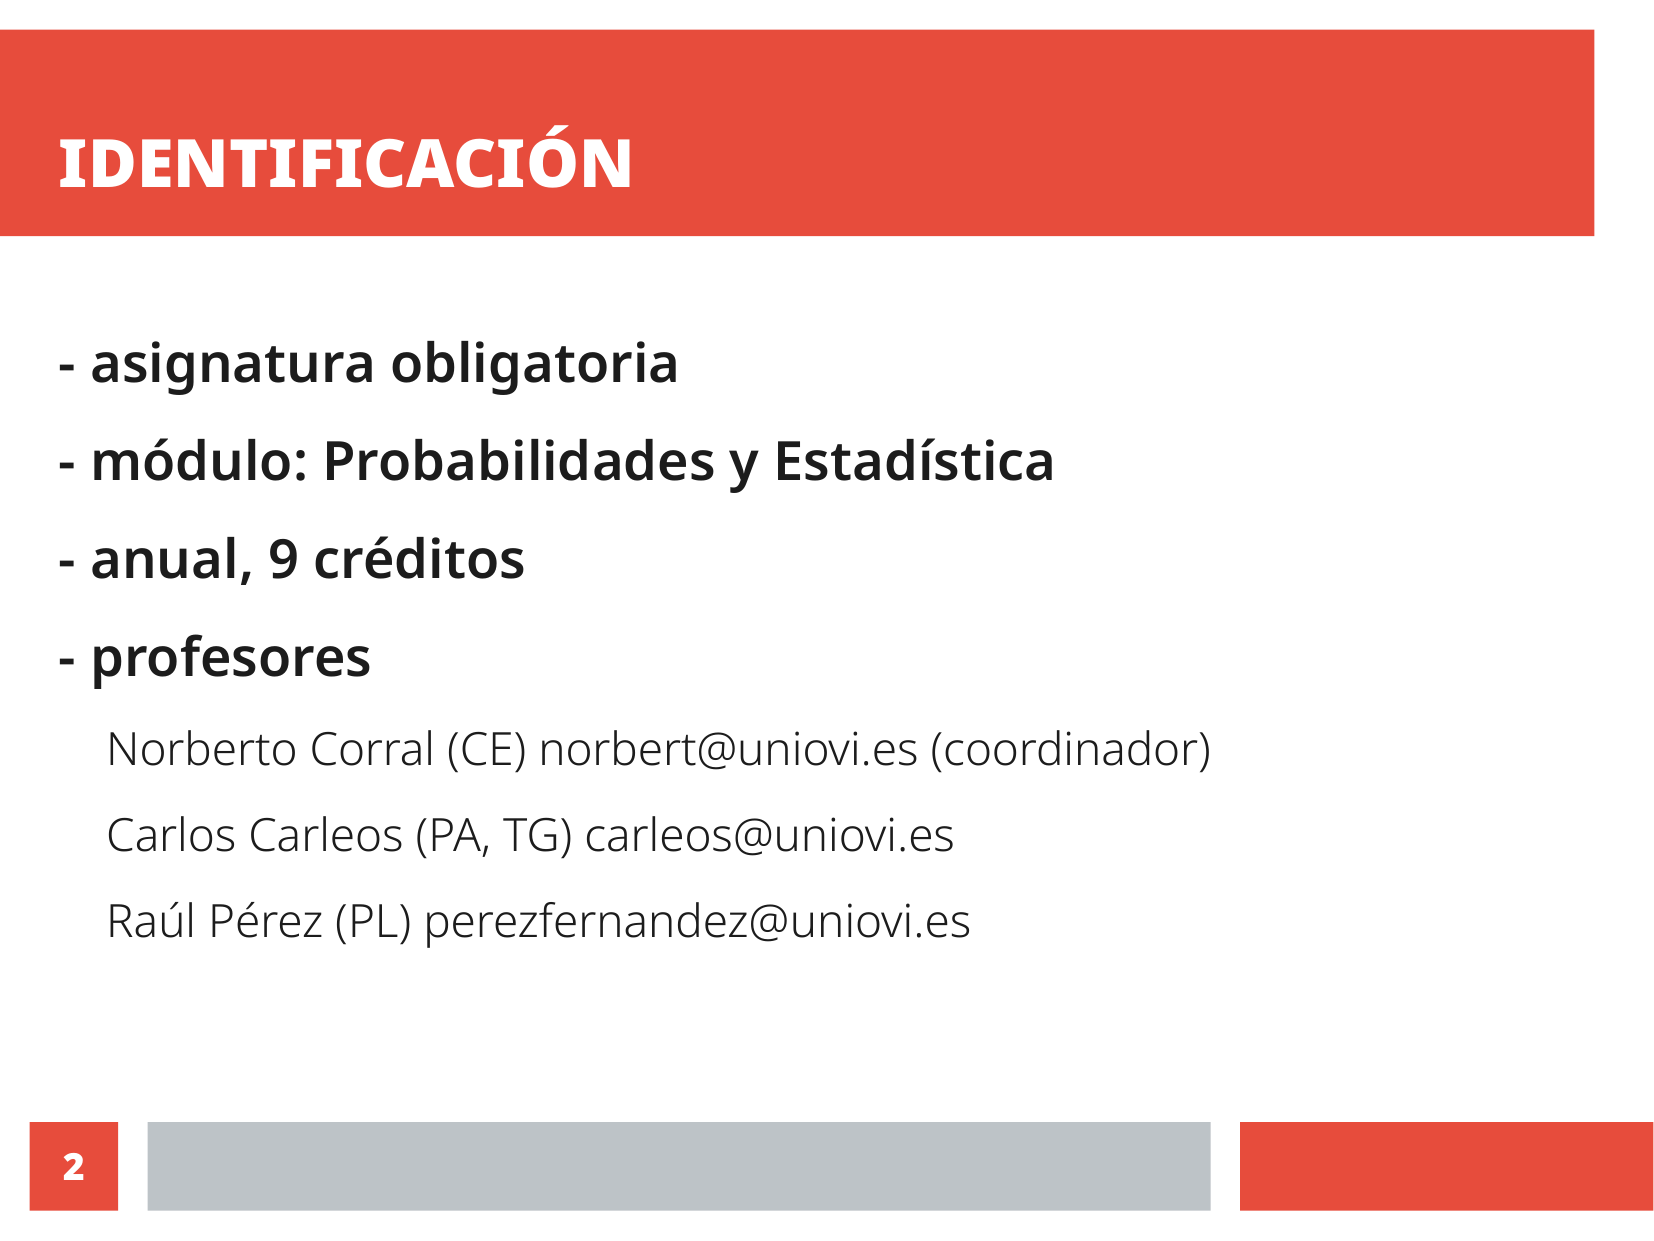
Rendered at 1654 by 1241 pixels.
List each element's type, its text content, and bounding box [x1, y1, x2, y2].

list - asignatura obligatoria - módulo: Probabilidades y Estadística - anual, 9 créditos - profesores Norberto Corral (CE) norbert@uniovi.es (coordinador) Carlos Carleos (PA, TG) carleos@uniovi.es Raúl Pérez (PL) perezfernandez@uniovi.es [59, 324, 1565, 1093]
title IDENTIFICACIÓN [59, 59, 1595, 207]
